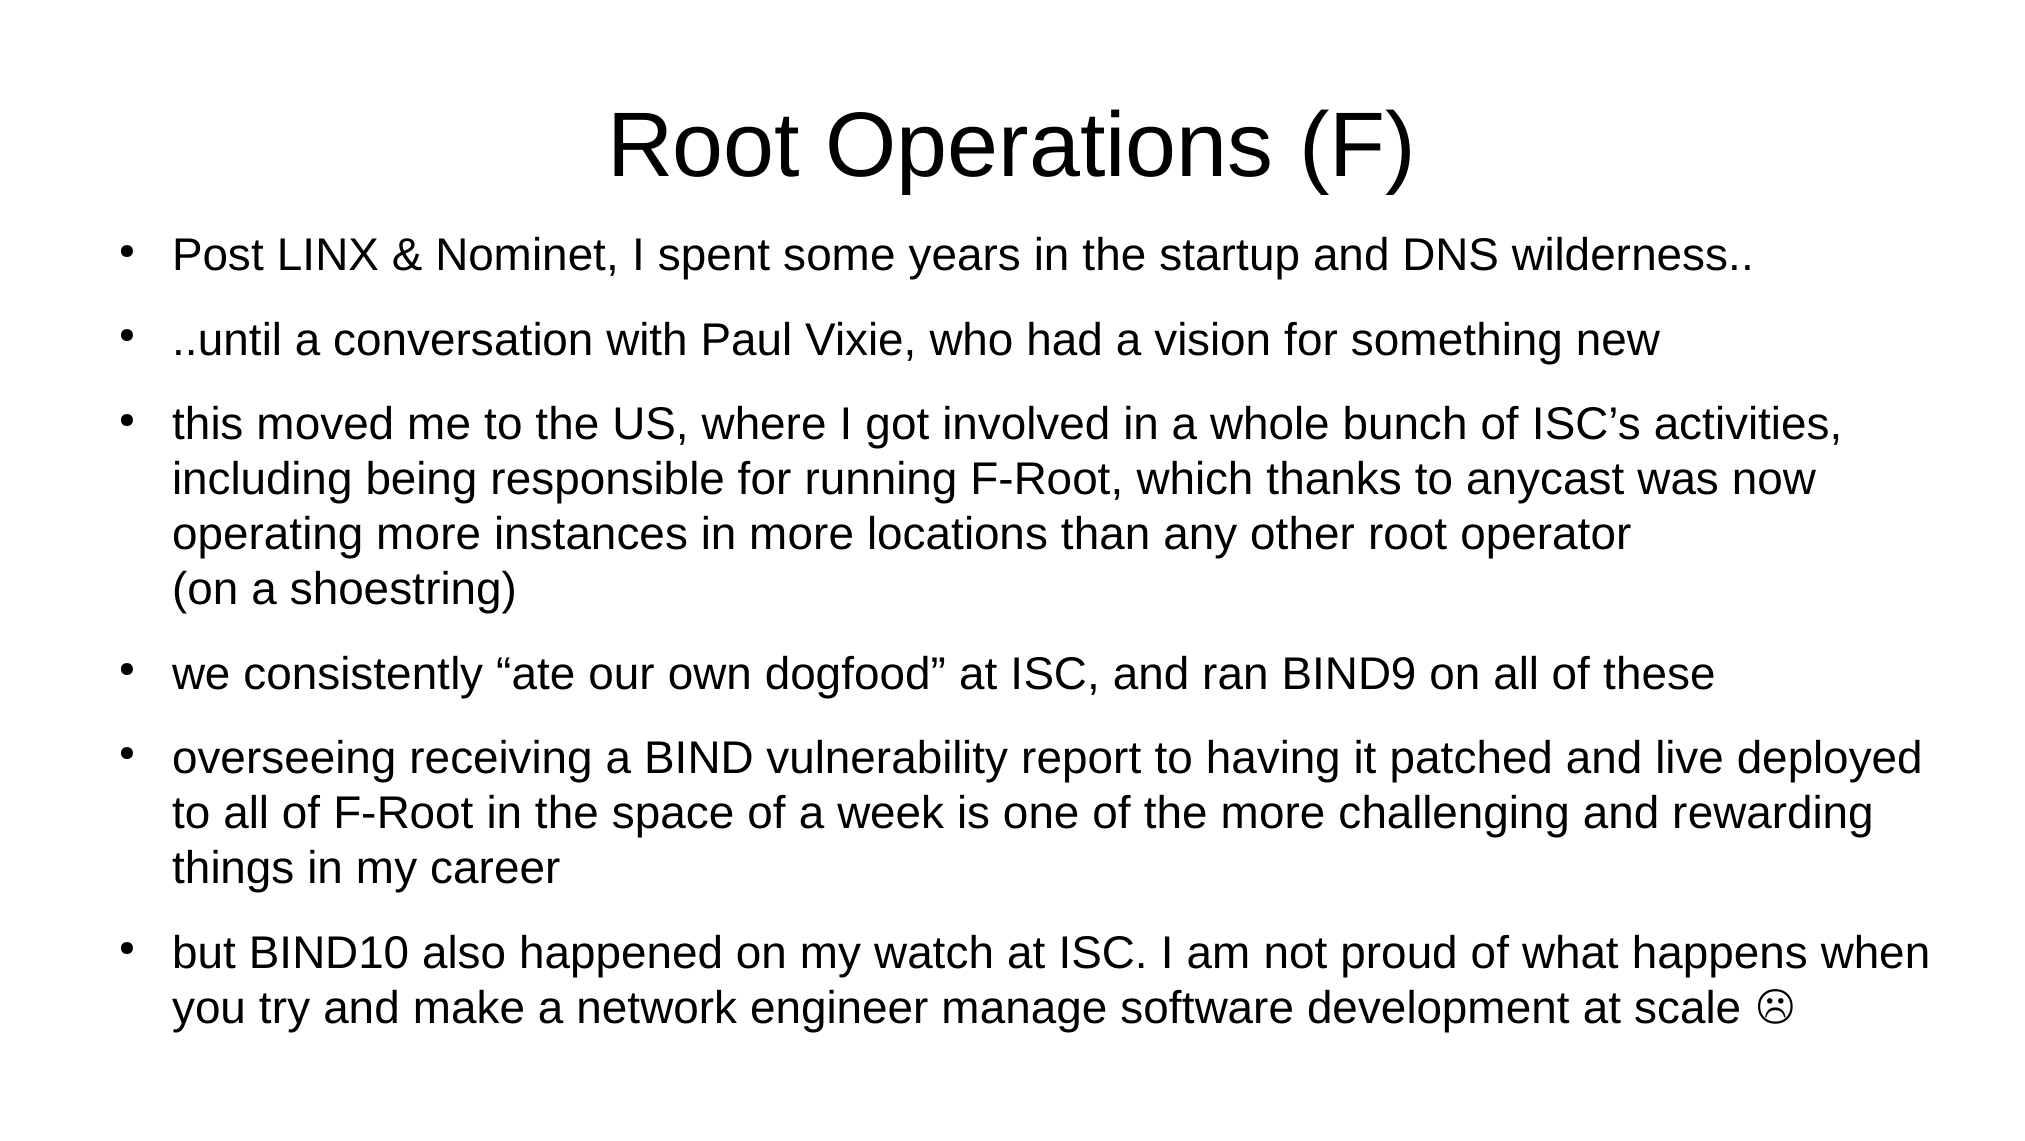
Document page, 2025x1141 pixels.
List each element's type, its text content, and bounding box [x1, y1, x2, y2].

title Root Operations (F) [101, 45, 1924, 224]
list Post LINX & Nominet, I spent some years in the startup and DNS wilderness.. ..until a conversation with Paul Vixie, who had a vision for something new this moved me to the US, where I got involved in a whole bunch of ISC’s activities, including being responsible for running F-Root, which thanks to anycast was now operating more instances in more locations than any other root operator (on a shoestring) we consistently “ate our own dogfood” at ISC, and ran BIND9 on all of these overseeing receiving a BIND vulnerability report to having it patched and live deployed to all of F-Root in the space of a week is one of the more challenging and rewarding things in my career but BIND10 also happened on my watch at ISC. I am not proud of what happens when you try and make a network engineer manage software development at scale ☹ [101, 224, 1950, 886]
